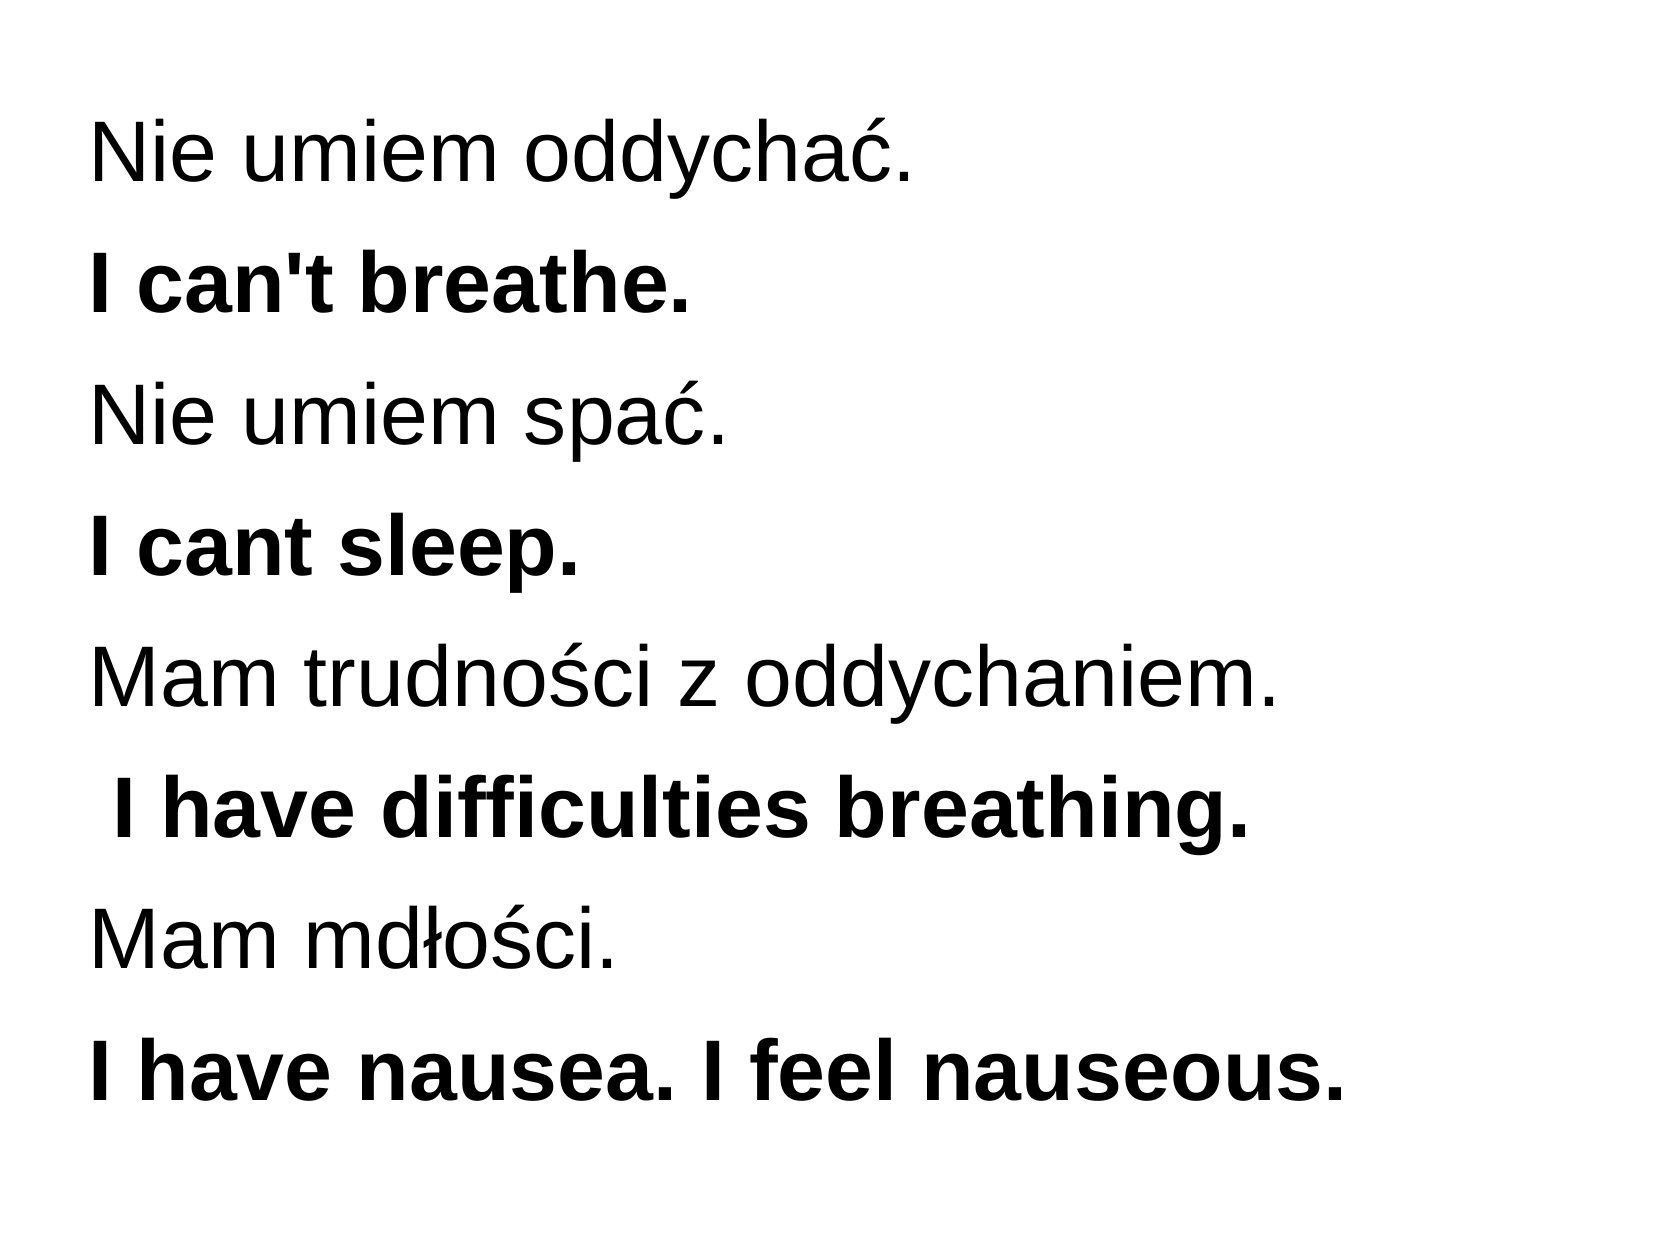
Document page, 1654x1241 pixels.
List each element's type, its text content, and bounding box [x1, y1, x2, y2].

list Nie umiem oddychać. I can't breathe. Nie umiem spać. I cant sleep. Mam trudności z oddychaniem. I have difficulties breathing. Mam mdłości. I have nausea. I feel nauseous. [88, 95, 1577, 1123]
